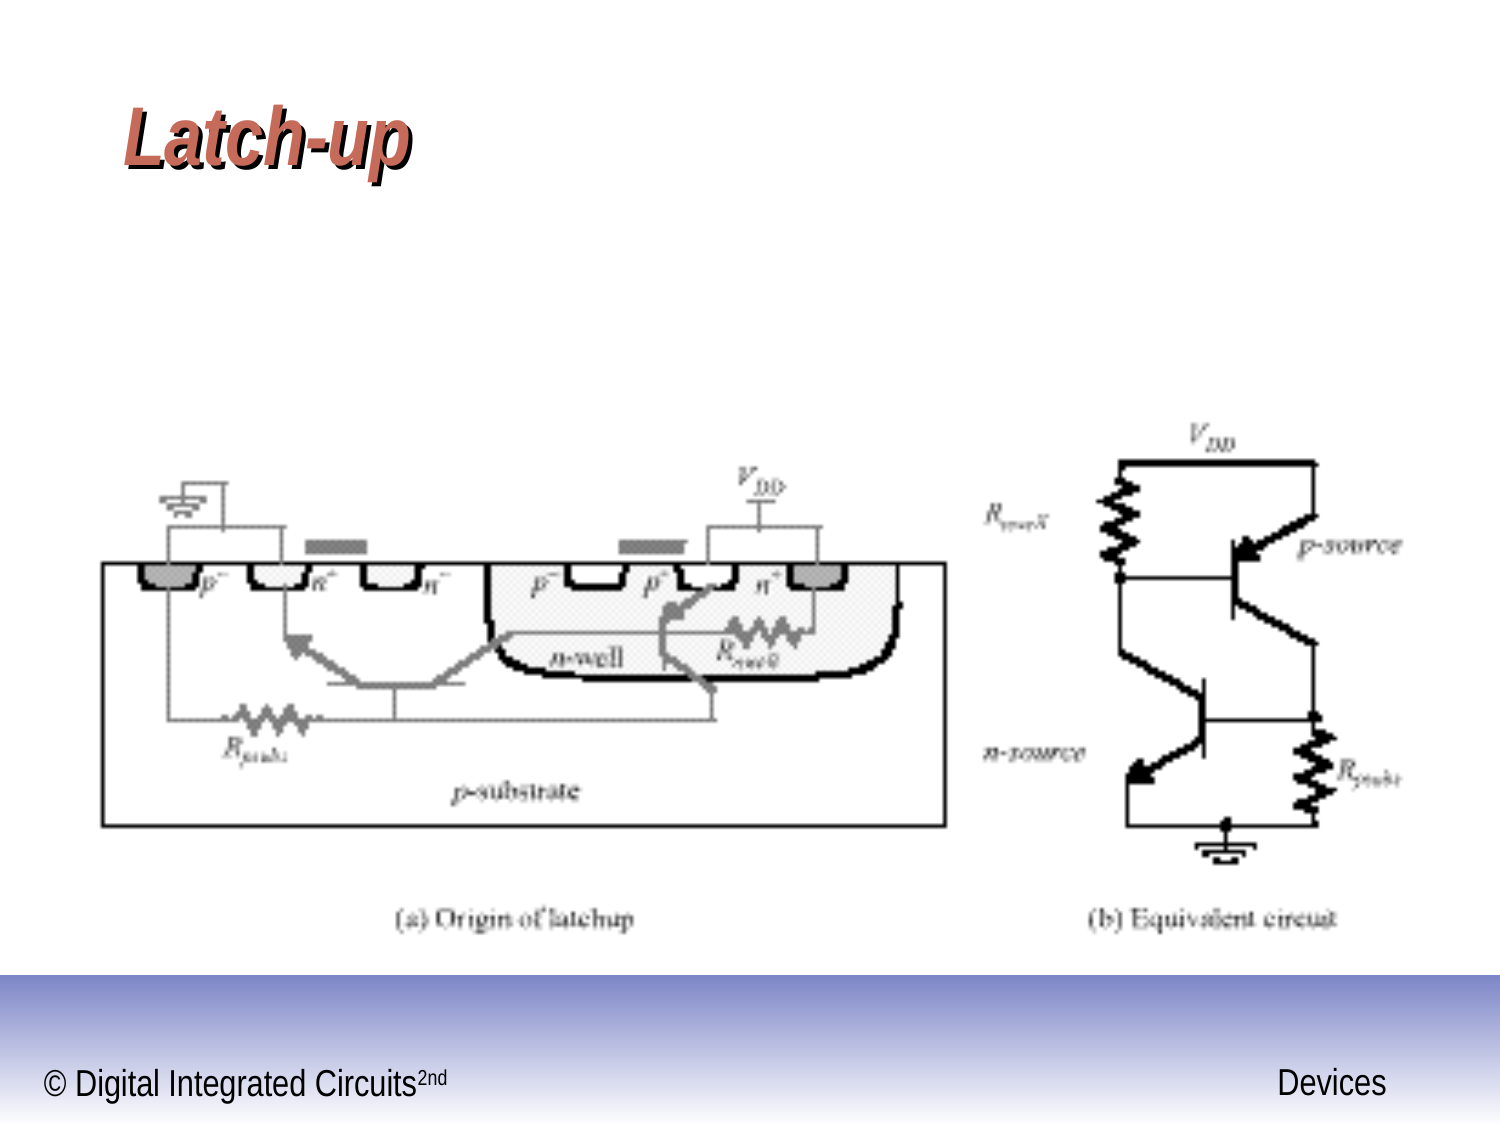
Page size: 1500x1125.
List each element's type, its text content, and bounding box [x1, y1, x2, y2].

picture [33, 417, 1444, 958]
title Latch-up [108, 72, 1384, 190]
